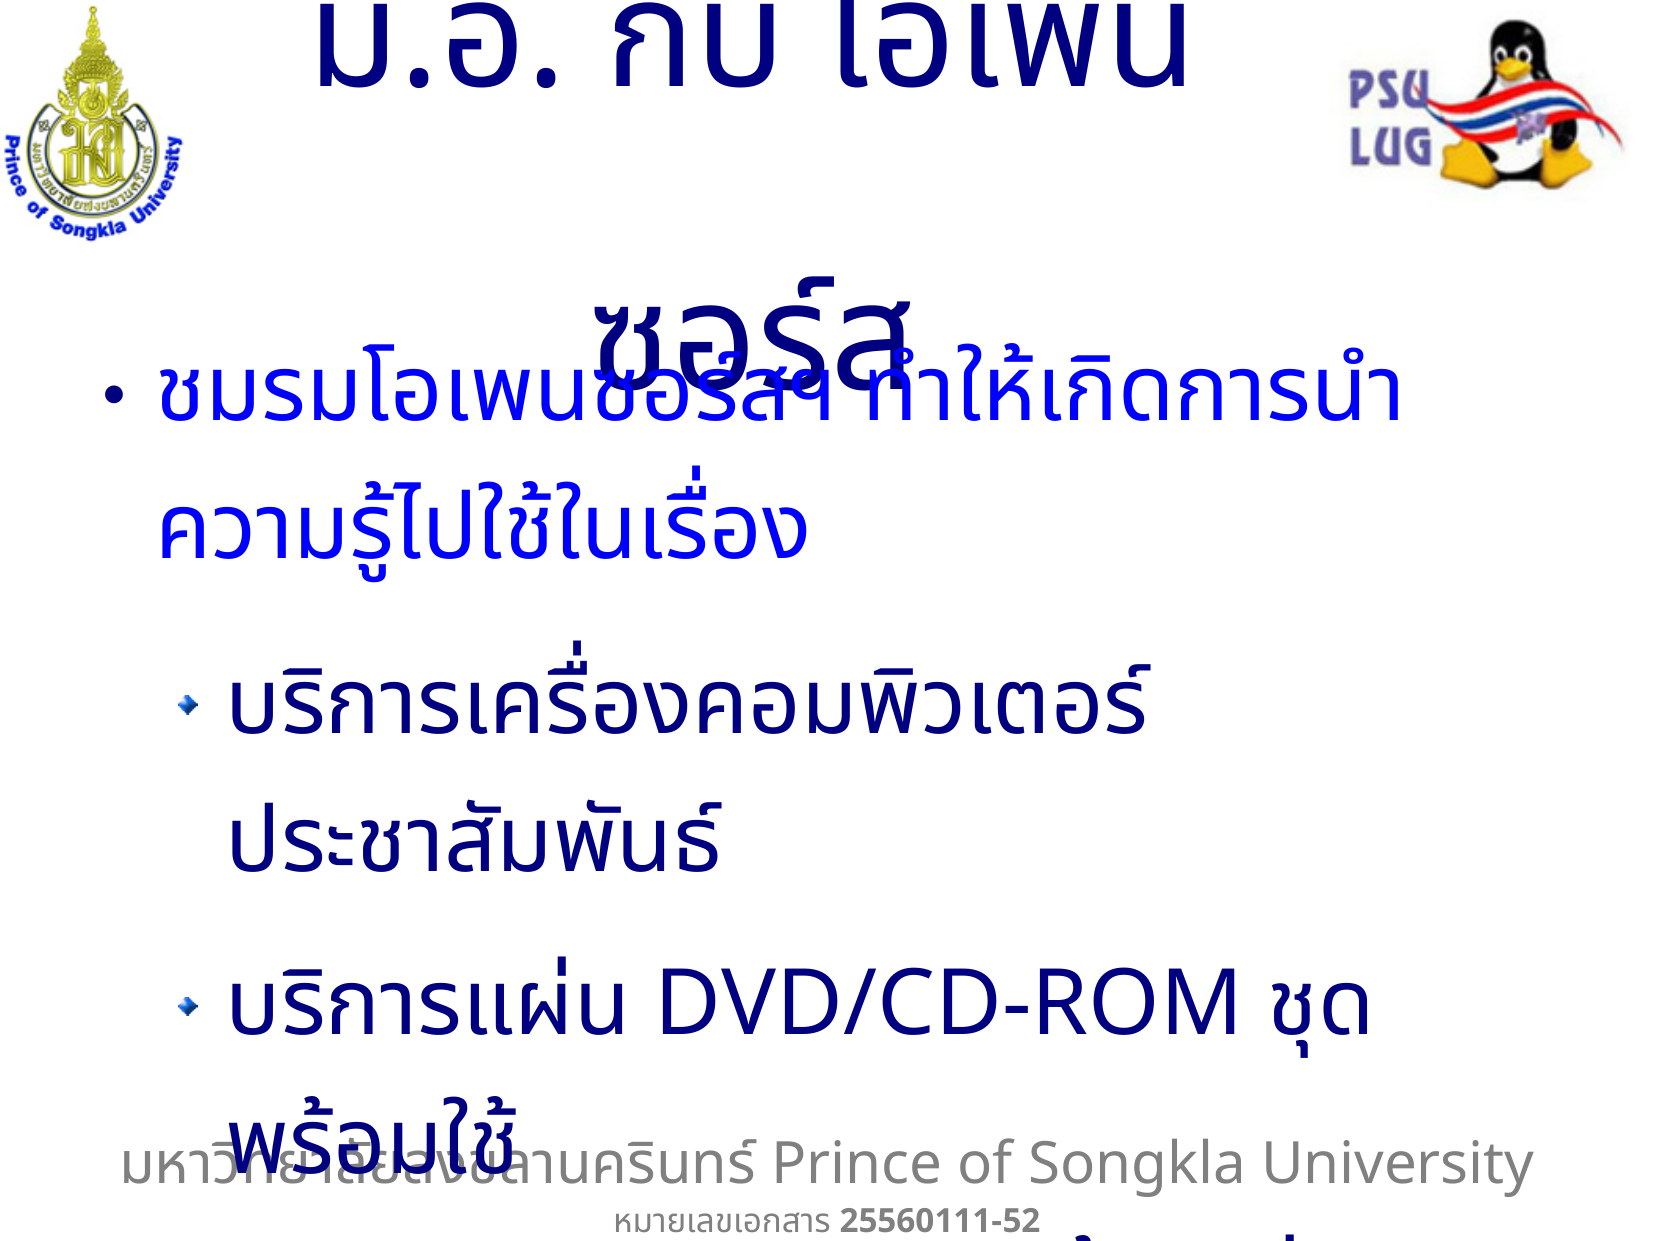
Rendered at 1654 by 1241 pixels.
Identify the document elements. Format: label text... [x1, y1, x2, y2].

list ชมรมโอเพนซอร์สฯ ทำให้เกิดการนำความรู้ไปใช้ในเรื่อง บริการเครื่องคอมพิวเตอร์ประชาสัมพันธ์ บริการแผ่น DVD/CD-ROM ชุดพร้อมใช้ (PSU-remastersys สร้างแผ่น PSU-กู้ภัย, PSU-baby) บริการห้องคอมพิวเตอร์ (PSU-Cloning) [84, 322, 1573, 1123]
picture [1328, 10, 1642, 207]
title ม.อ. กับ โอเพนซอร์ส [206, 0, 1299, 322]
picture [0, 0, 185, 247]
